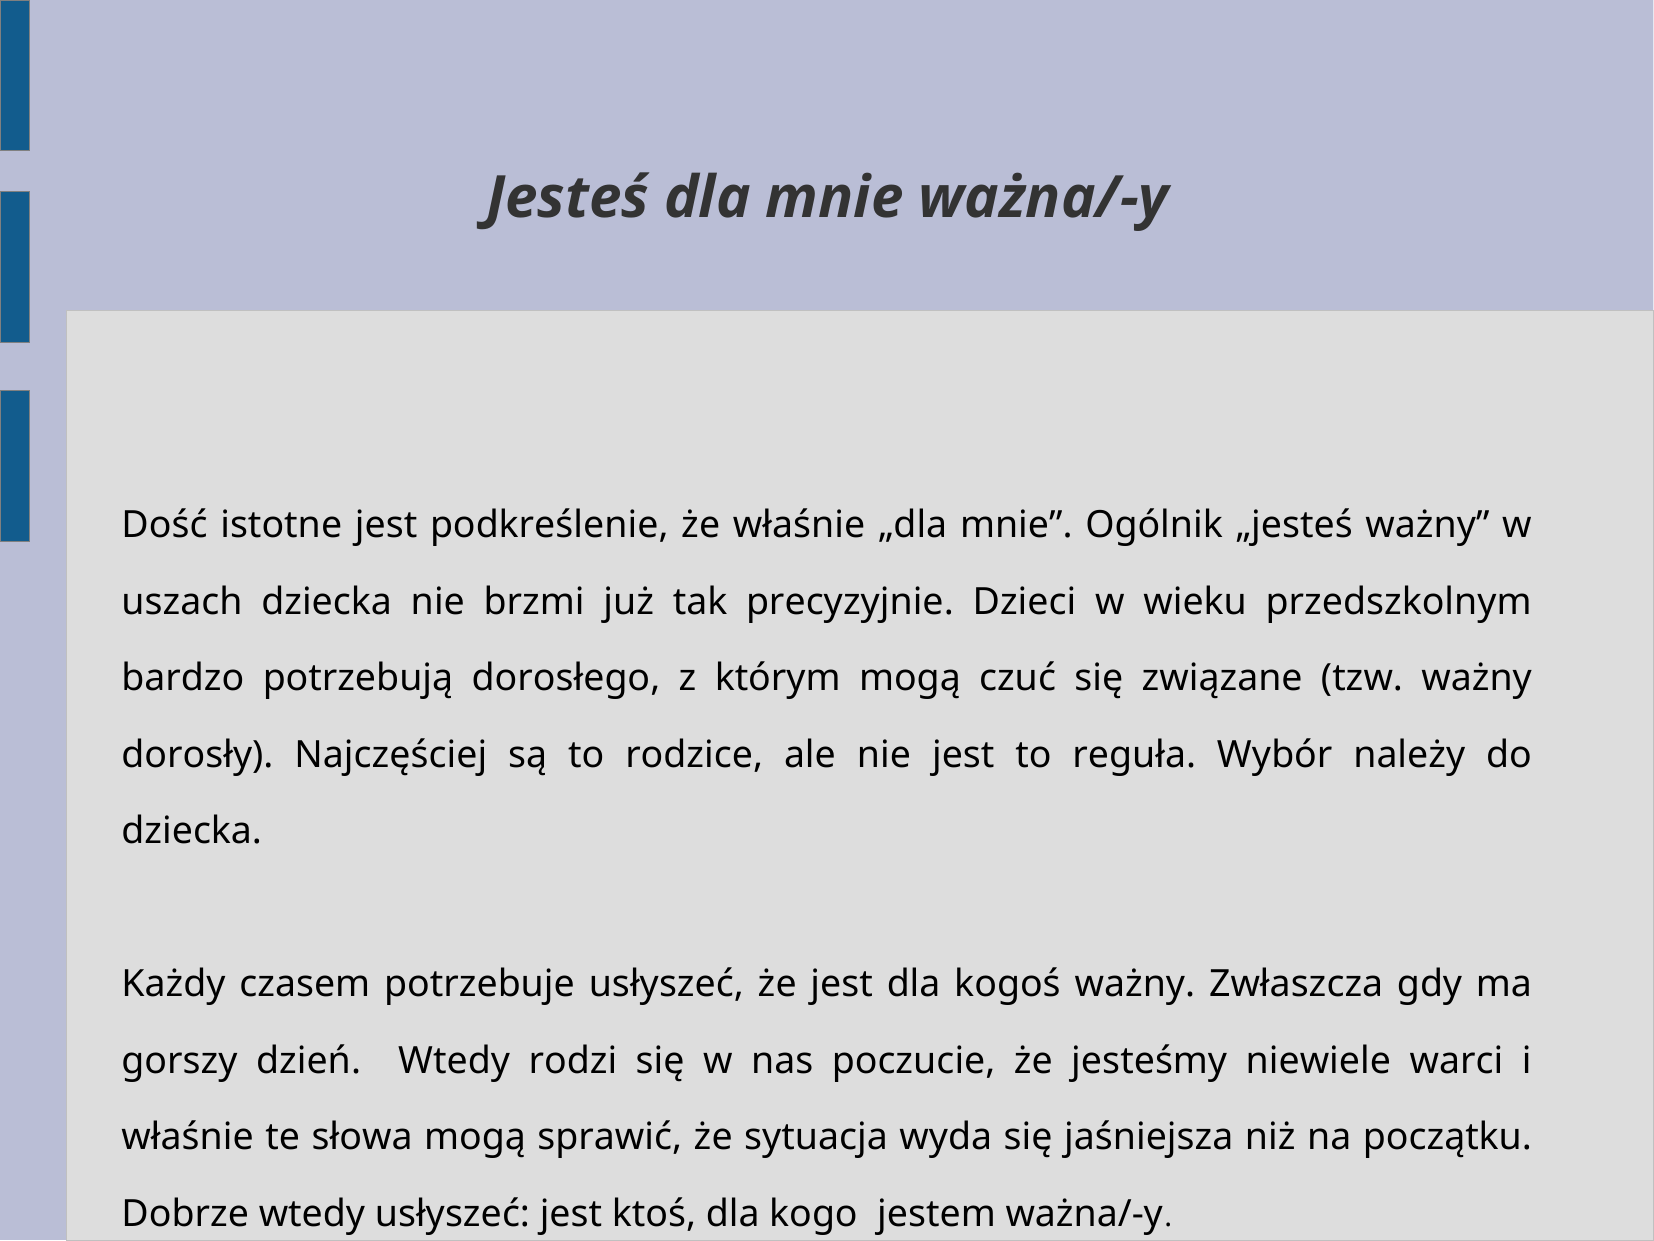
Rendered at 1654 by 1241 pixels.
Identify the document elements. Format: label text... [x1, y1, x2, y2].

list Dość istotne jest podkreślenie, że właśnie „dla mnie”. Ogólnik „jesteś ważny” w uszach dziecka nie brzmi już tak precyzyjnie. Dzieci w wieku przedszkolnym bardzo potrzebują dorosłego, z którym mogą czuć się związane (tzw. ważny dorosły). Najczęściej są to rodzice, ale nie jest to reguła. Wybór należy do dziecka. Każdy czasem potrzebuje usłyszeć, że jest dla kogoś ważny. Zwłaszcza gdy ma gorszy dzień. Wtedy rodzi się w nas poczucie, że jesteśmy niewiele warci i właśnie te słowa mogą sprawić, że sytuacja wyda się jaśniejsza niż na początku. Dobrze wtedy usłyszeć: jest ktoś, dla kogo jestem ważna/-y. [121, 344, 1534, 1241]
title Jesteś dla mnie ważna/-y [121, 91, 1534, 299]
